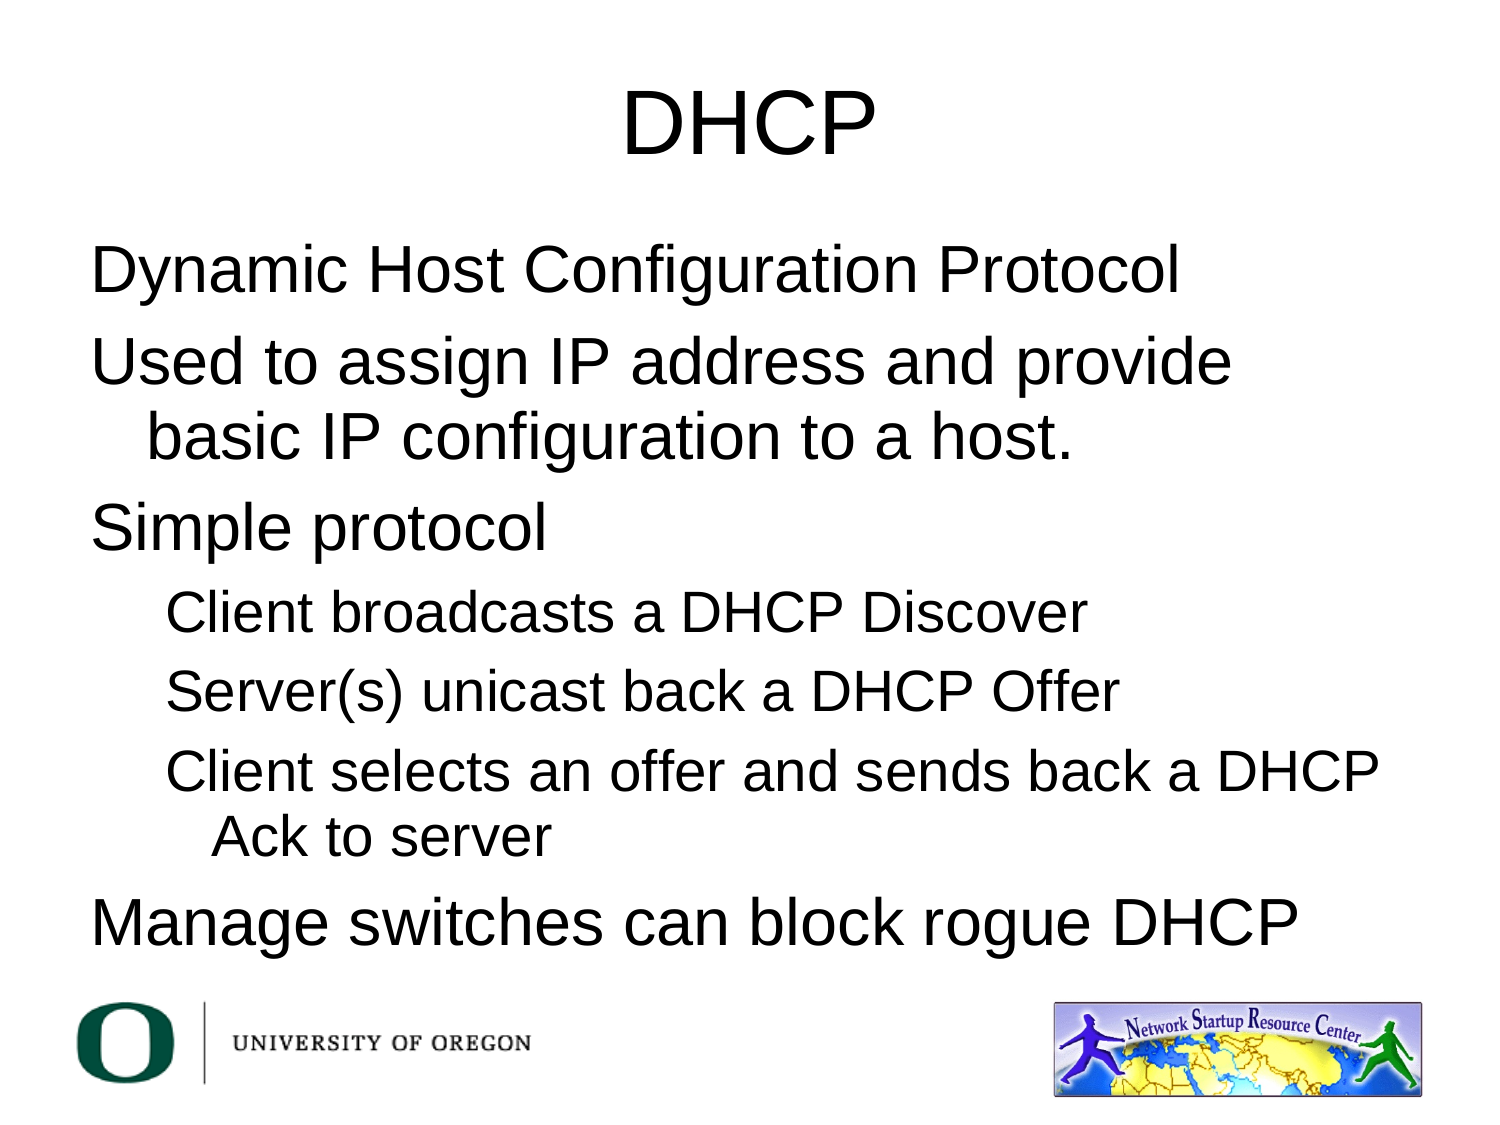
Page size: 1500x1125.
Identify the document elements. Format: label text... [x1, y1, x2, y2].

title DHCP [75, 45, 1426, 201]
list Dynamic Host Configuration Protocol Used to assign IP address and provide basic IP configuration to a host. Simple protocol Client broadcasts a DHCP Discover Server(s) unicast back a DHCP Offer Client selects an offer and sends back a DHCP Ack to server Manage switches can block rogue DHCP [75, 224, 1413, 1014]
picture [1050, 999, 1426, 1100]
picture [62, 998, 546, 1088]
